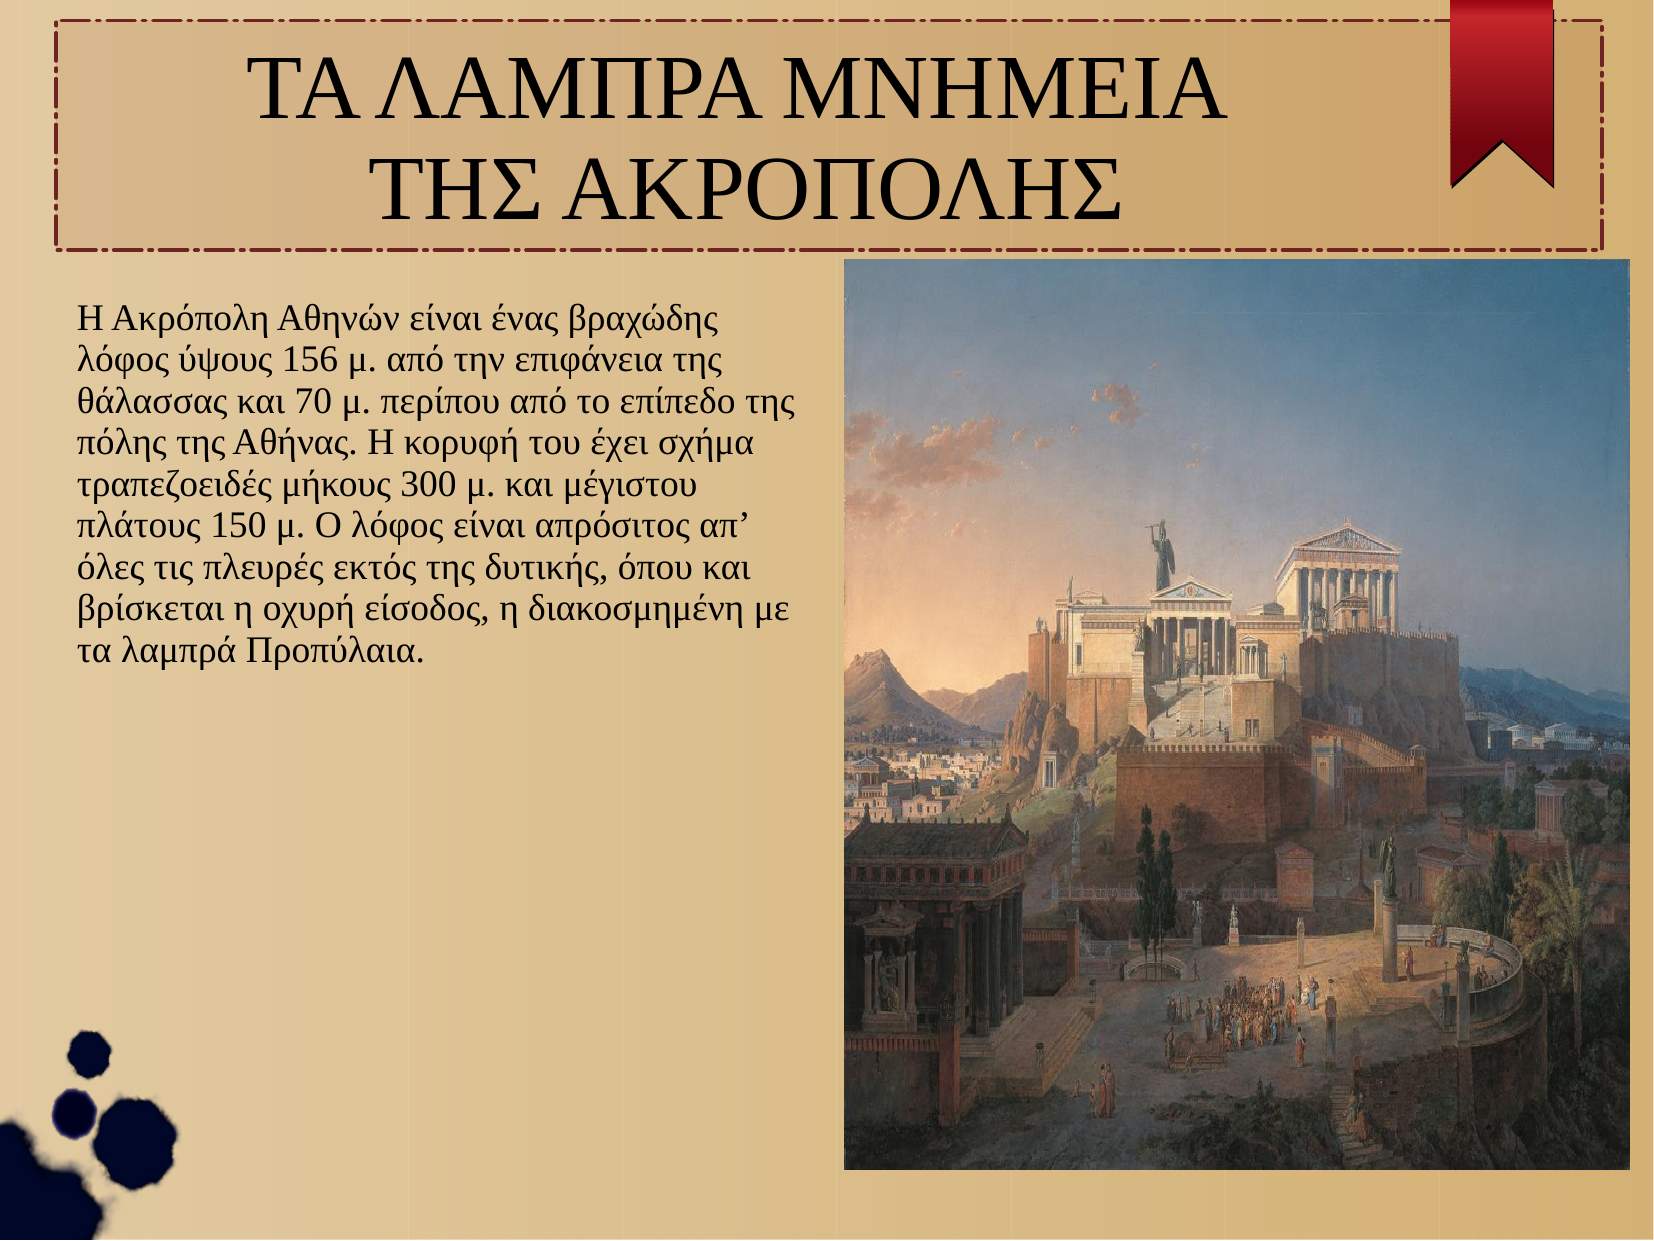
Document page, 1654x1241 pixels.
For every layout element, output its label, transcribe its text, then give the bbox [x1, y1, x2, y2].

title ΤΑ ΛΑΜΠΡΑ ΜΝΗΜΕΙΑ ΤΗΣ ΑΚΡΟΠΟΛΗΣ [82, 36, 1412, 240]
picture [844, 259, 1630, 1170]
list Η Ακρόπολη Αθηνών είναι ένας βραχώδης λόφος ύψους 156 μ. από την επιφάνεια της θάλασσας και 70 μ. περίπου από το επίπεδο της πόλης της Αθήνας. Η κορυφή του έχει σχήμα τραπεζοειδές μήκους 300 μ. και μέγιστου πλάτους 150 μ. Ο λόφος είναι απρόσιτος απ’ όλες τις πλευρές εκτός της δυτικής, όπου και βρίσκεται η οχυρή είσοδος, η διακοσμημένη με τα λαμπρά Προπύλαια. [76, 296, 804, 1016]
